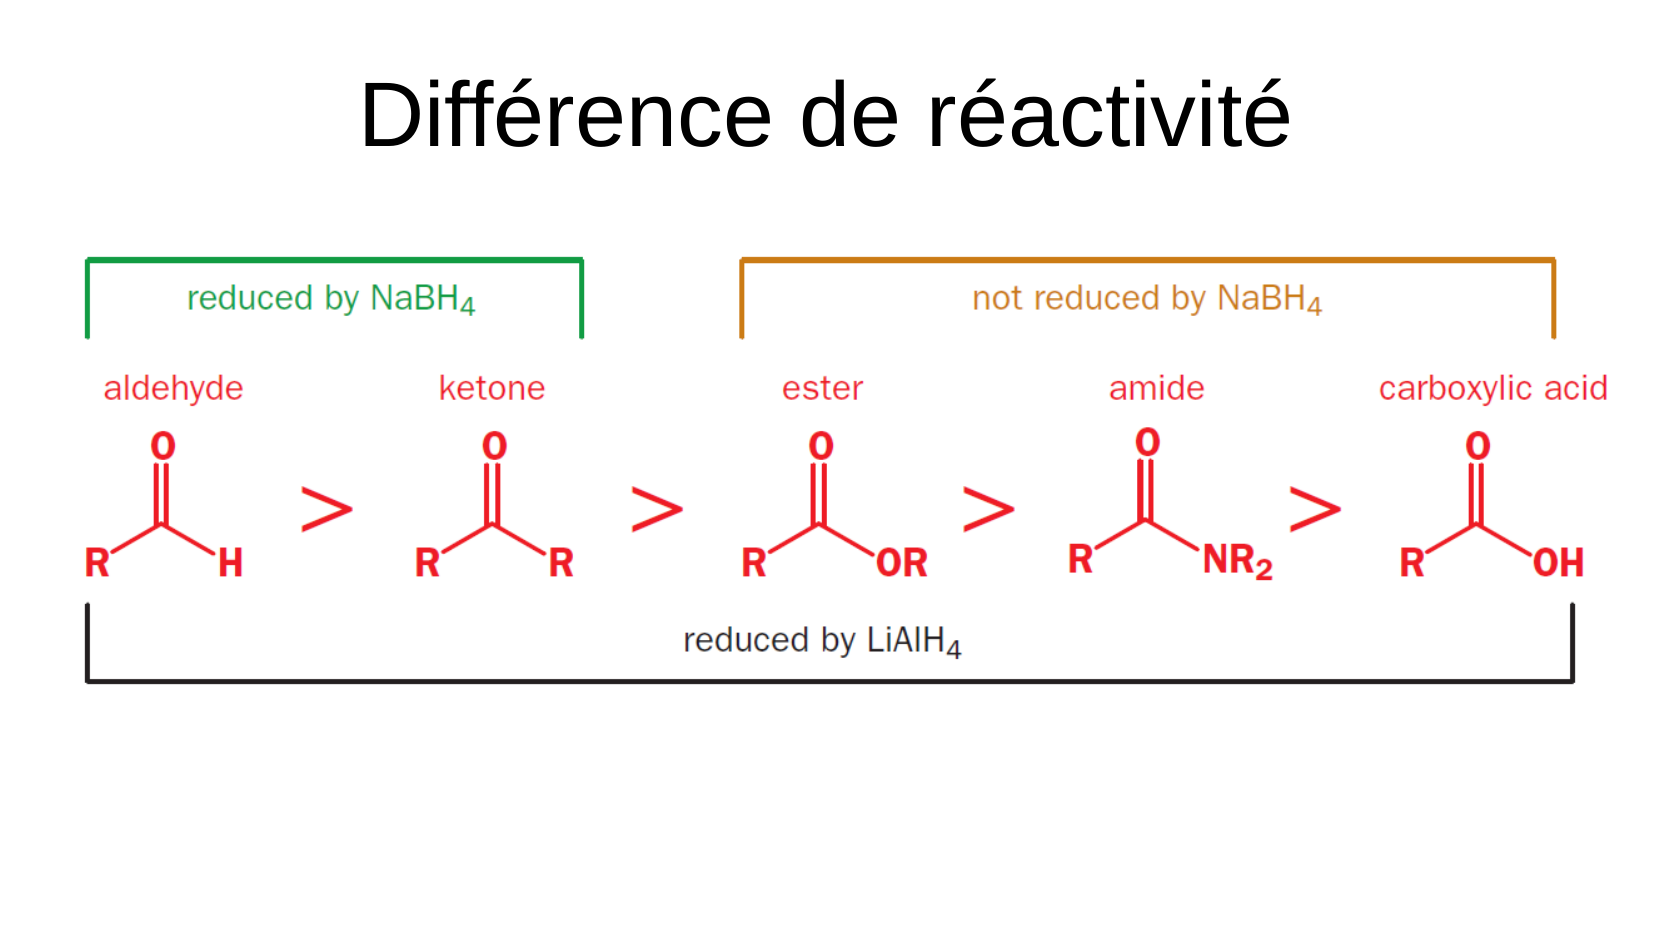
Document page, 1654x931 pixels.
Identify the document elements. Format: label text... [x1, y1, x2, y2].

picture [35, 227, 1629, 708]
title Différence de réactivité [82, 37, 1571, 193]
